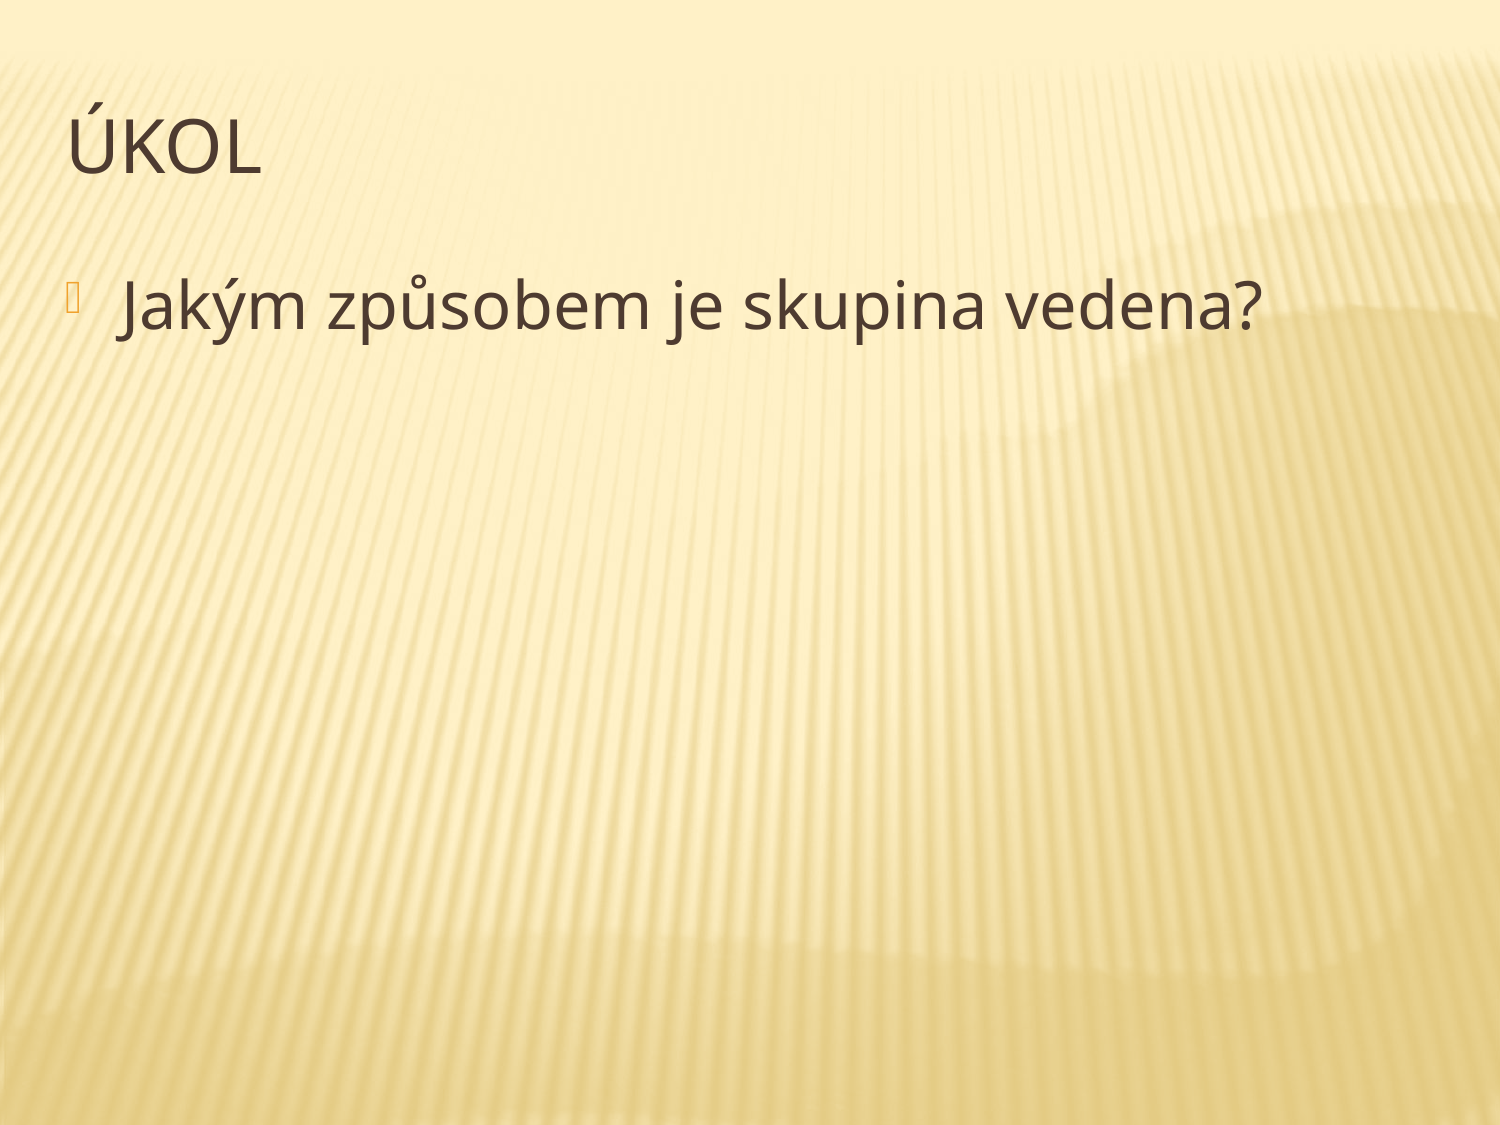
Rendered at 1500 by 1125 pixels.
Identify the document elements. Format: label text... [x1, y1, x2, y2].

list Jakým způsobem je skupina vedena? [50, 254, 1476, 998]
title Úkol [50, 75, 1476, 213]
